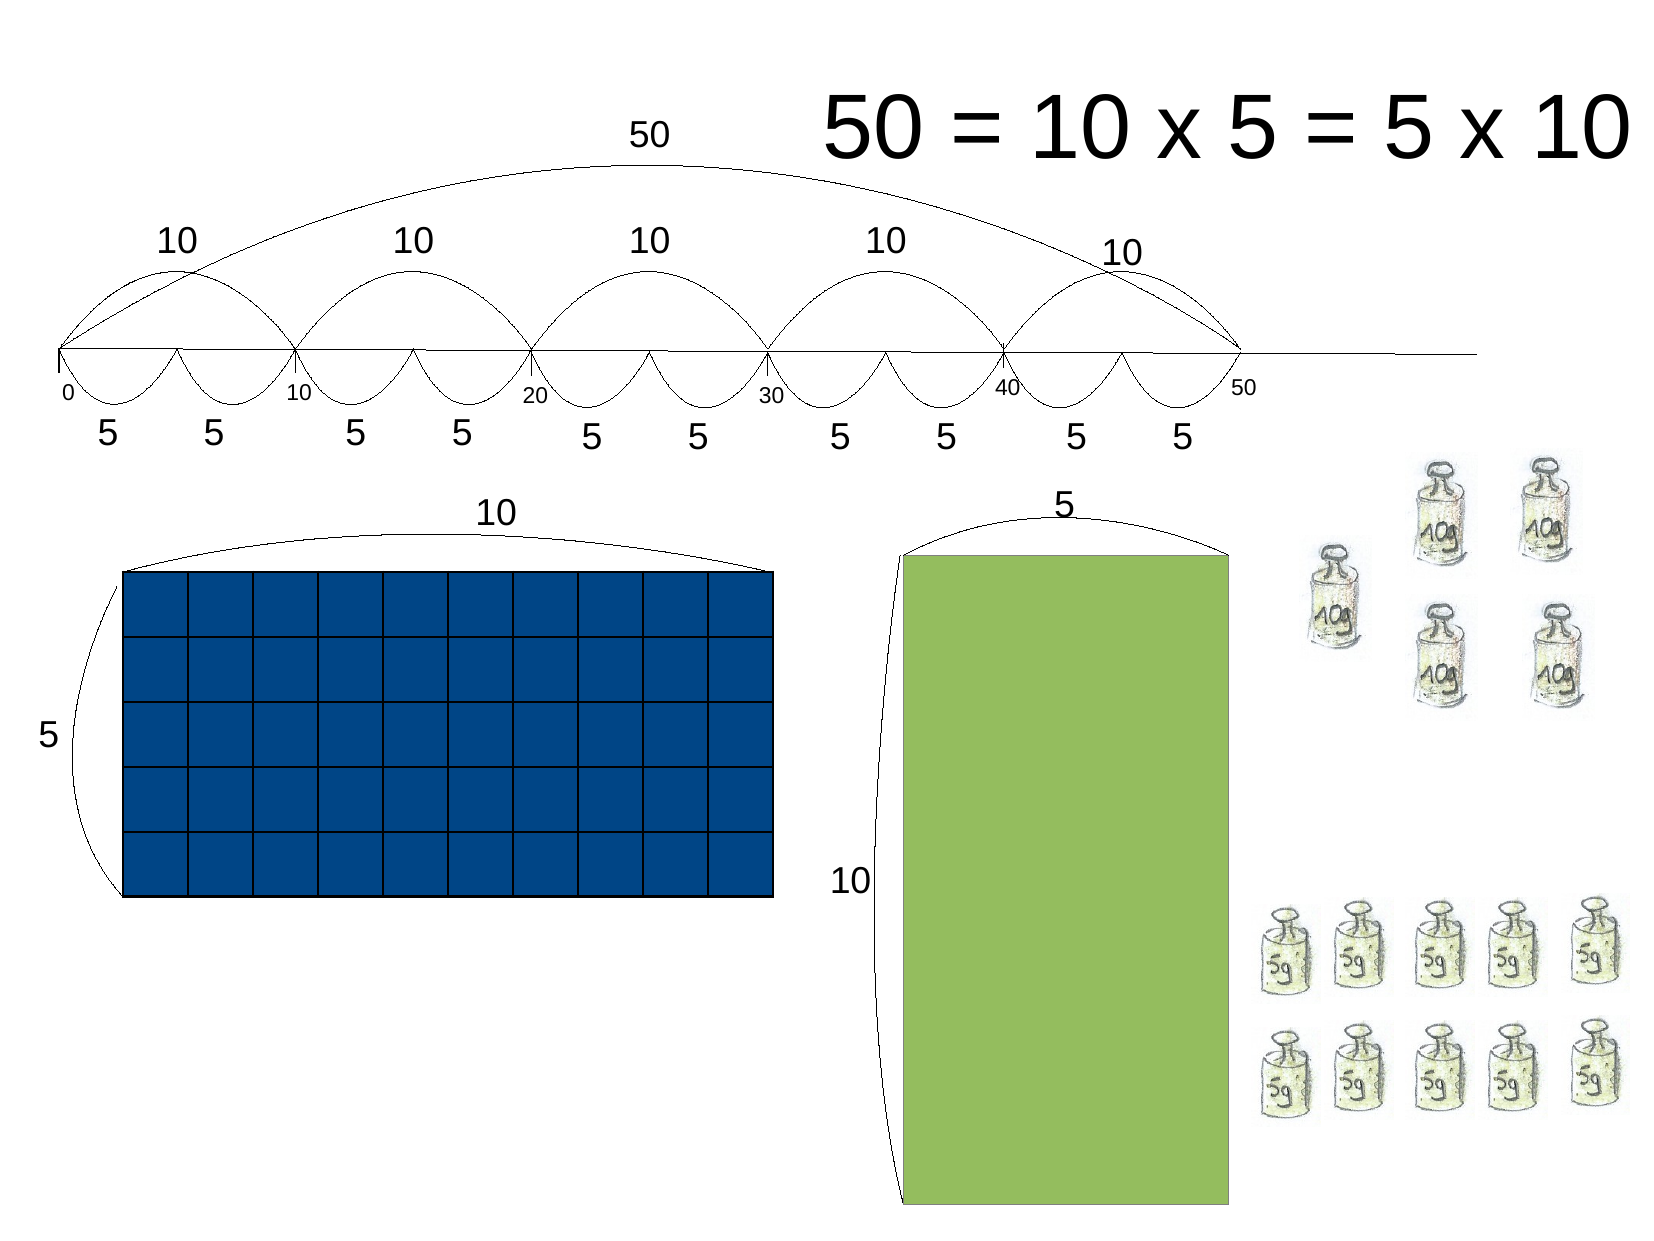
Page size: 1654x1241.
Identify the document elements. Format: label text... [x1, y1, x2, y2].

table_cell [644, 768, 707, 831]
table_cell [709, 638, 772, 701]
table_cell [124, 768, 187, 831]
text_box 5 [1051, 407, 1111, 473]
table_cell [254, 768, 317, 831]
table_cell [709, 833, 772, 895]
picture [1478, 897, 1548, 997]
table_cell [384, 768, 447, 831]
picture [1405, 452, 1478, 579]
picture [1405, 1020, 1475, 1120]
table_cell [189, 768, 252, 831]
table_cell [449, 638, 512, 701]
table_header [579, 573, 642, 636]
text_box 30 [744, 375, 804, 417]
table_cell [124, 703, 187, 766]
text_box 10 [850, 212, 934, 284]
text_box 10 [377, 212, 461, 284]
text_box 5 [1157, 407, 1205, 477]
table_cell [644, 833, 707, 895]
table_cell [449, 768, 512, 831]
table_header [514, 573, 577, 636]
table_cell [449, 833, 512, 895]
text_box 0 [47, 372, 154, 413]
table_cell [449, 703, 512, 766]
title 50 = 10 x 5 = 5 x 10 [755, 23, 1654, 231]
text_box 5 [437, 404, 485, 474]
picture [1405, 594, 1478, 721]
text_box 5 [566, 407, 626, 473]
picture [1522, 594, 1595, 721]
picture [1324, 897, 1394, 997]
picture [1478, 1020, 1548, 1120]
table_header [254, 573, 317, 636]
text_box 10 [614, 212, 697, 284]
table_header [319, 573, 382, 636]
text_box 5 [814, 407, 875, 473]
table_cell [254, 833, 317, 895]
picture [1510, 448, 1583, 575]
text_box 40 [980, 367, 1040, 408]
text_box 20 [507, 375, 567, 416]
table_cell [384, 703, 447, 766]
text_box 5 [188, 403, 260, 473]
picture [1251, 904, 1321, 1004]
text_box 5 [82, 403, 154, 473]
table_cell [644, 703, 707, 766]
text_box 10 [271, 372, 331, 413]
text_box 10 [814, 852, 922, 910]
picture [1299, 535, 1372, 662]
text_box [903, 555, 1229, 1205]
picture [1561, 1015, 1630, 1115]
text_box 5 [673, 407, 721, 477]
table_cell [319, 833, 382, 895]
picture [1405, 897, 1475, 997]
table_header [449, 573, 512, 636]
table_cell [644, 638, 707, 701]
table_cell [514, 703, 577, 766]
picture [1324, 1020, 1394, 1120]
table_cell [319, 638, 382, 701]
table_cell [514, 833, 577, 895]
text_box 10 [141, 212, 225, 284]
picture [1561, 893, 1630, 993]
table_header [189, 573, 252, 636]
text_box 10 [460, 484, 567, 542]
table_cell [254, 703, 317, 766]
table_cell [319, 768, 382, 831]
table_cell [319, 703, 382, 766]
text_box 50 [614, 106, 721, 164]
table_cell [579, 638, 642, 701]
table_cell [709, 768, 772, 831]
table_cell [579, 833, 642, 895]
text_box 50 [1216, 367, 1276, 408]
table_cell [124, 638, 187, 701]
text_box 5 [1039, 476, 1166, 555]
text_box 5 [330, 404, 390, 470]
text_box 5 [23, 706, 83, 764]
table_header [709, 573, 772, 636]
table_cell [254, 638, 317, 701]
picture [1251, 1027, 1321, 1127]
text_box 5 [921, 407, 969, 477]
table_cell [189, 703, 252, 766]
table_cell [579, 703, 642, 766]
table_cell [384, 833, 447, 895]
table_header [644, 573, 707, 636]
table_header [124, 573, 187, 636]
table_cell [579, 768, 642, 831]
table_cell [384, 638, 447, 701]
table_cell [514, 638, 577, 701]
table_cell [709, 703, 772, 766]
table_cell [189, 833, 252, 895]
text_box 10 [1086, 224, 1170, 296]
table_header [384, 573, 447, 636]
table_cell [514, 768, 577, 831]
table_cell [189, 638, 252, 701]
table_cell [124, 833, 187, 895]
